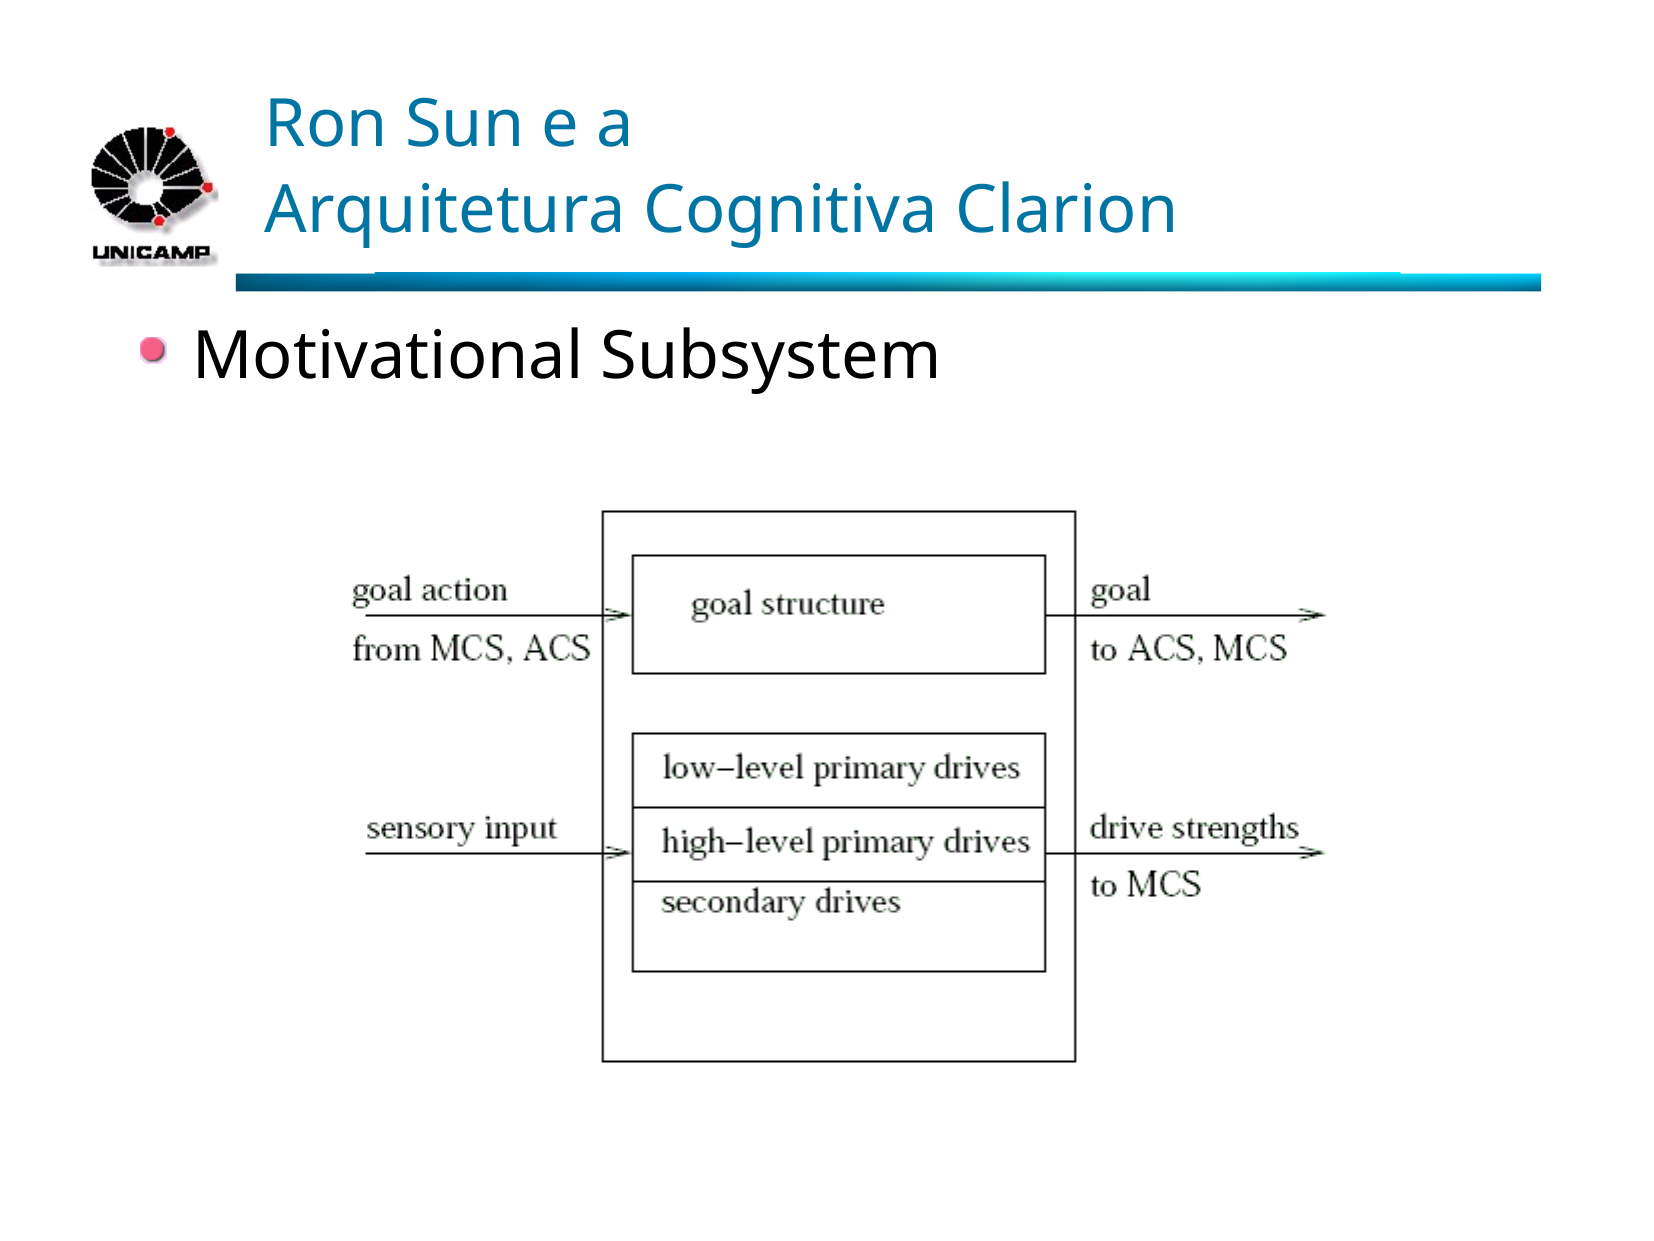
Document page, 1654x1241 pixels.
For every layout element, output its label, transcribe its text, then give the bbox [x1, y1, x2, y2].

picture [302, 485, 1355, 1081]
picture [125, 272, 1654, 295]
title Ron Sun e a Arquitetura Cognitiva Clarion [264, 42, 1534, 250]
list Motivational Subsystem [121, 309, 1534, 1182]
